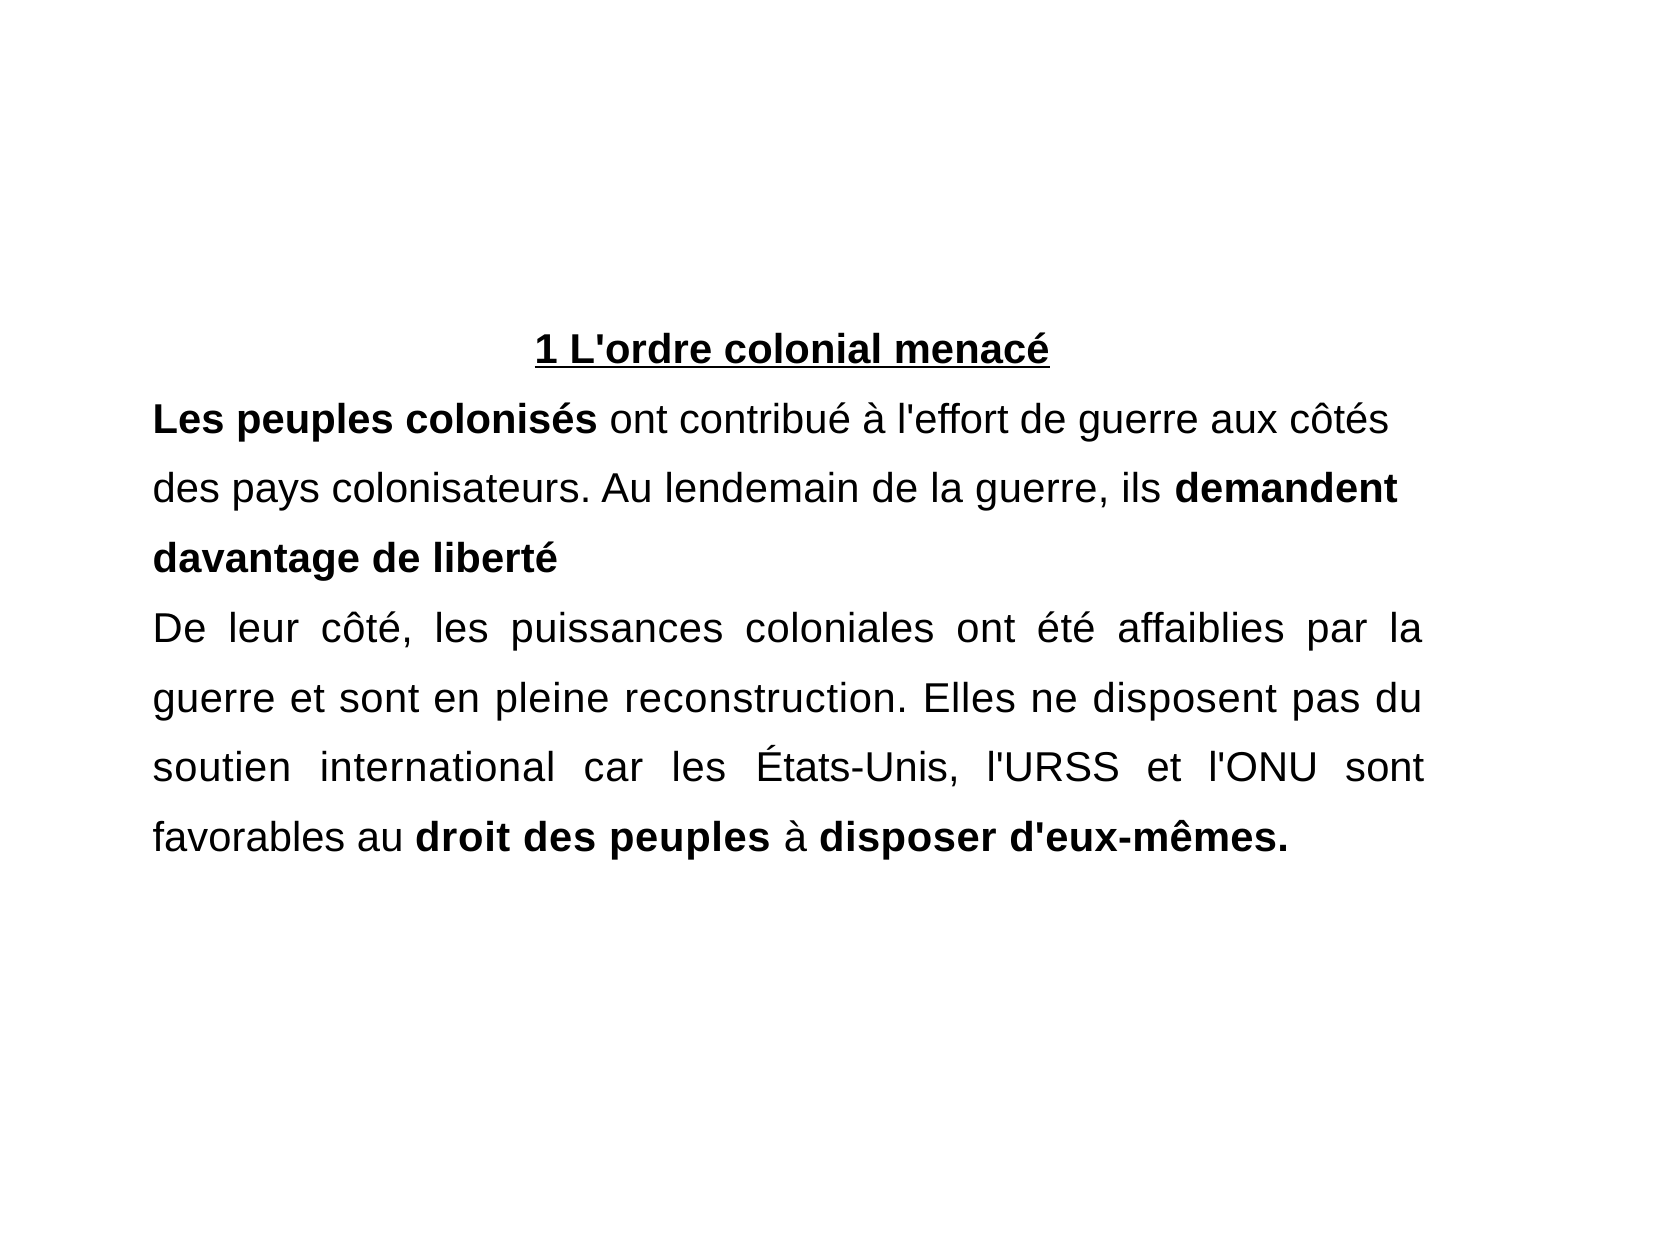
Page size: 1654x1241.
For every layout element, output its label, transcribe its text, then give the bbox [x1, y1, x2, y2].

text_box 1 L'ordre colonial menacé Les peuples colonisés ont contribué à l'effort de guerre aux côtés des pays colonisateurs. Au lendemain de la guerre, ils demandent davantage de liberté De leur côté, les puissances coloniales ont été affaiblies par la guerre et sont en pleine reconstruction. Elles ne disposent pas du soutien international car les États-Unis, l'URSS et l'ONU sont favorables au droit des peuples à disposer d'eux-mêmes. [130, 295, 1447, 855]
